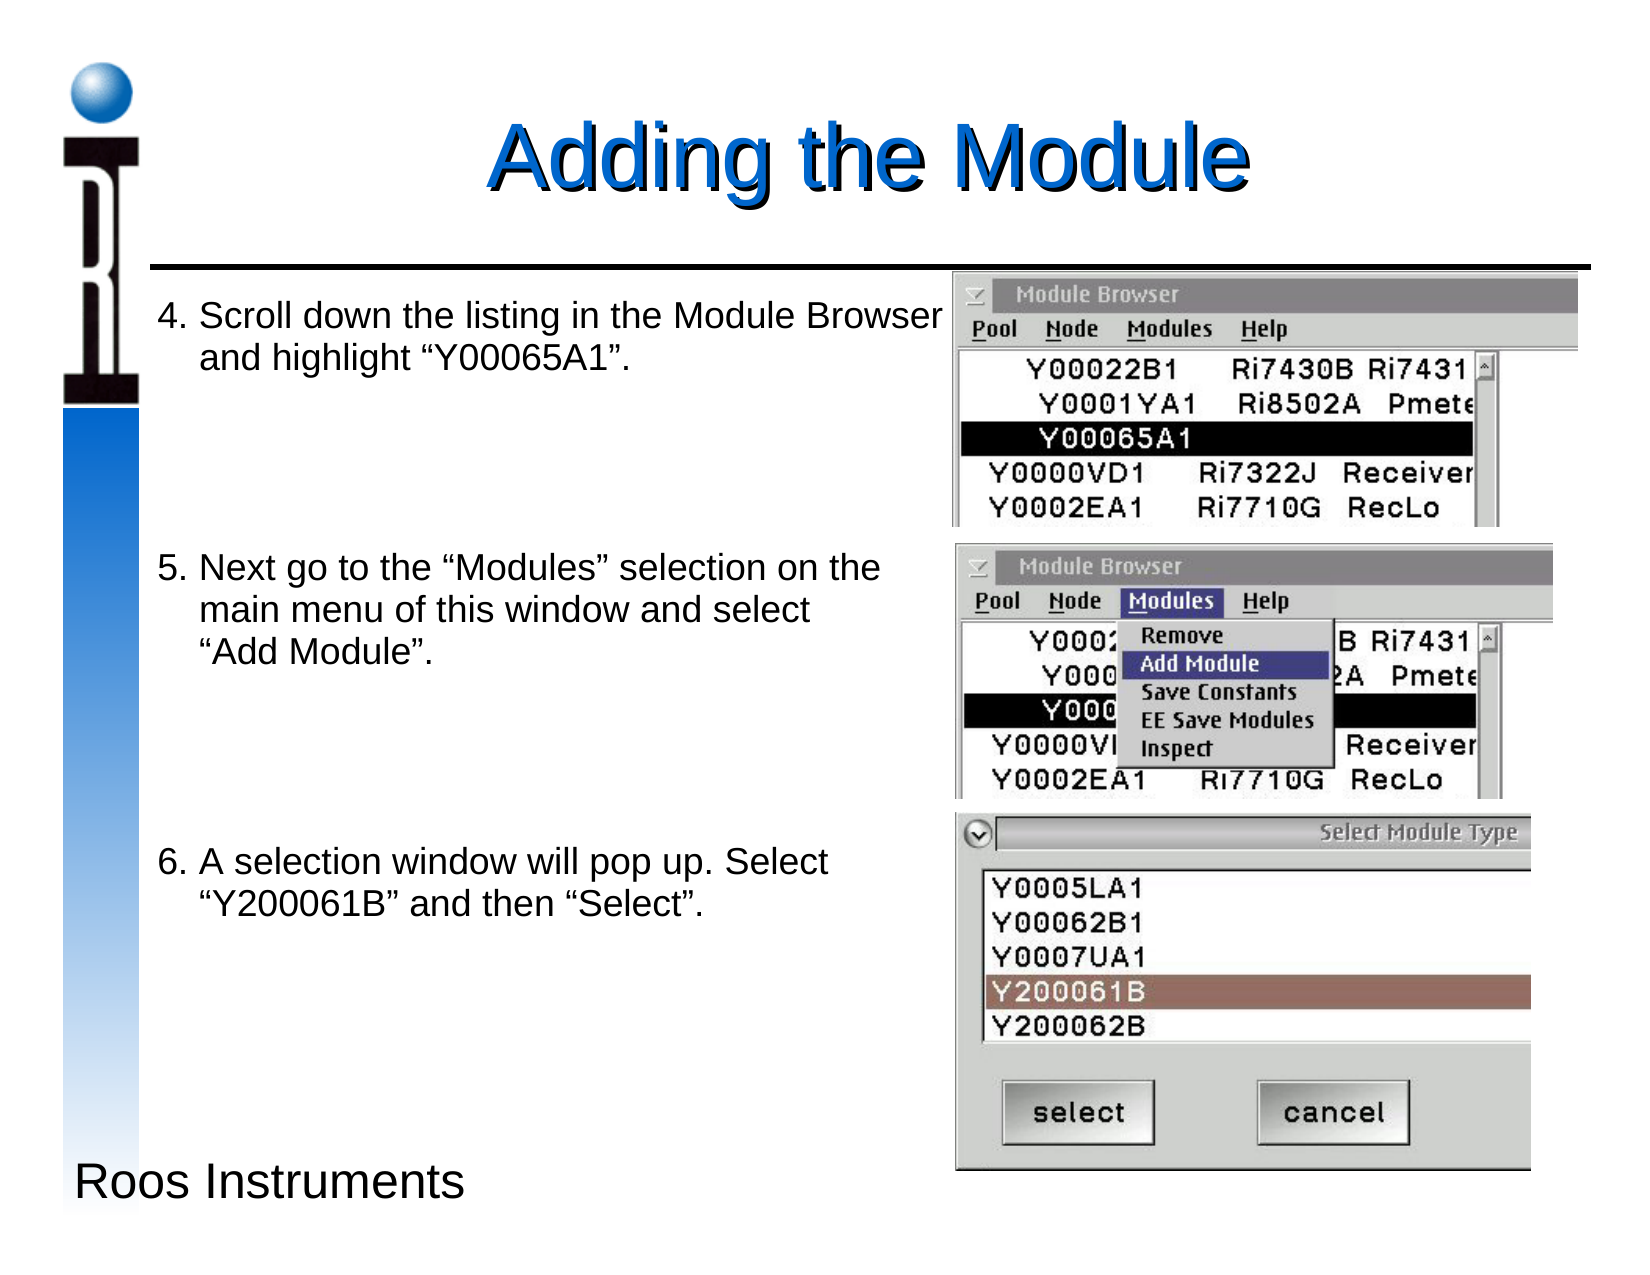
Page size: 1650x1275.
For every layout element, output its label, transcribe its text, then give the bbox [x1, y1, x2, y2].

text_box 4. Scroll down the listing in the Module Browser and highlight “Y00065A1”. 5. Next go to the “Modules” selection on the main menu of this window and select “Add Module”. 6. A selection window will pop up. Select “Y200061B” and then “Select”. [142, 287, 957, 1059]
picture [955, 812, 1531, 1171]
picture [955, 543, 1553, 799]
picture [952, 271, 1578, 527]
picture [59, 59, 144, 411]
title Adding the Module [147, 66, 1591, 245]
